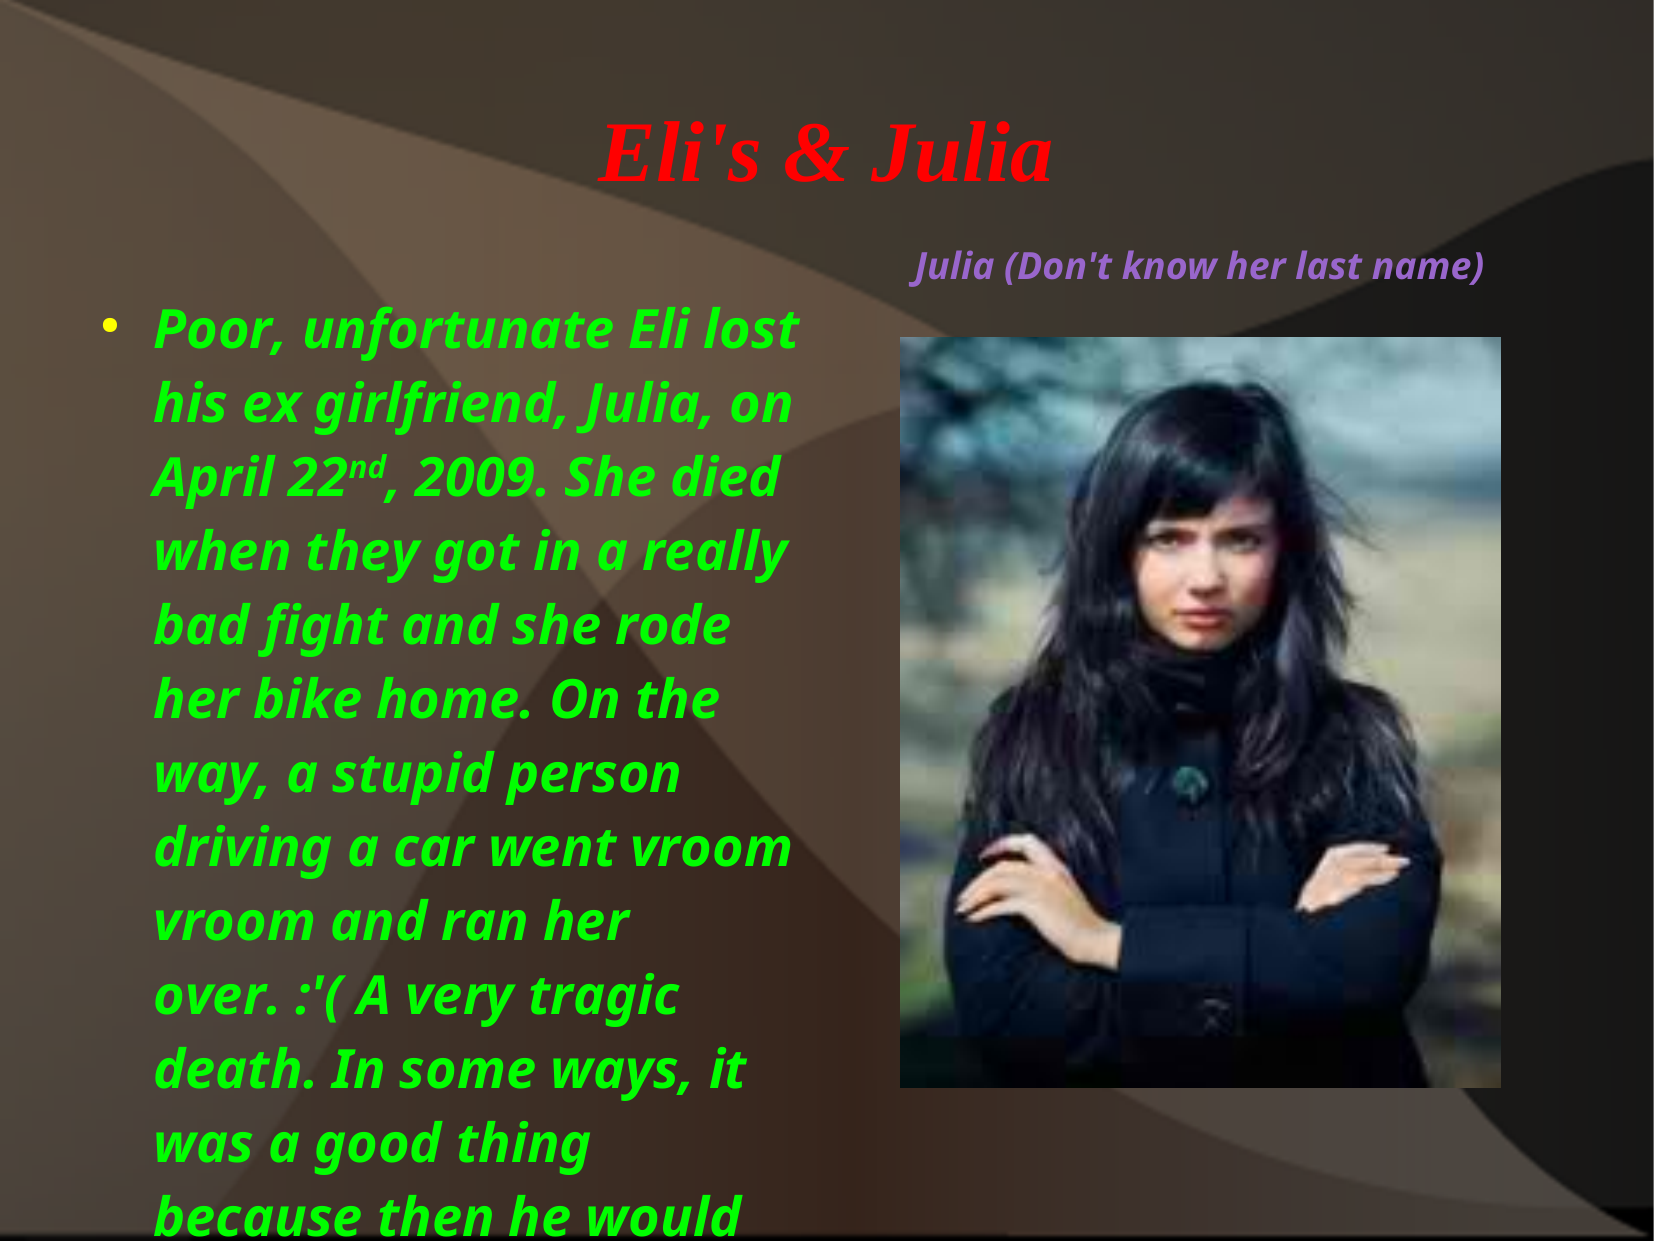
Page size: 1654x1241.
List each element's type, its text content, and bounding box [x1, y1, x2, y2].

text_box Julia (Don't know her last name) [900, 232, 1529, 301]
picture [0, 0, 1654, 1241]
list Poor, unfortunate Eli lost his ex girlfriend, Julia, on April 22nd, 2009. She died when they got in a really bad fight and she rode her bike home. On the way, a stupid person driving a car went vroom vroom and ran her over. :'( A very tragic death. In some ways, it was a good thing because then he would have never came to Degrassi and met Clare, but that went downhill as well. (See slide: Eli & Clare) [82, 290, 809, 1116]
title Eli's & Julia [82, 49, 1571, 257]
